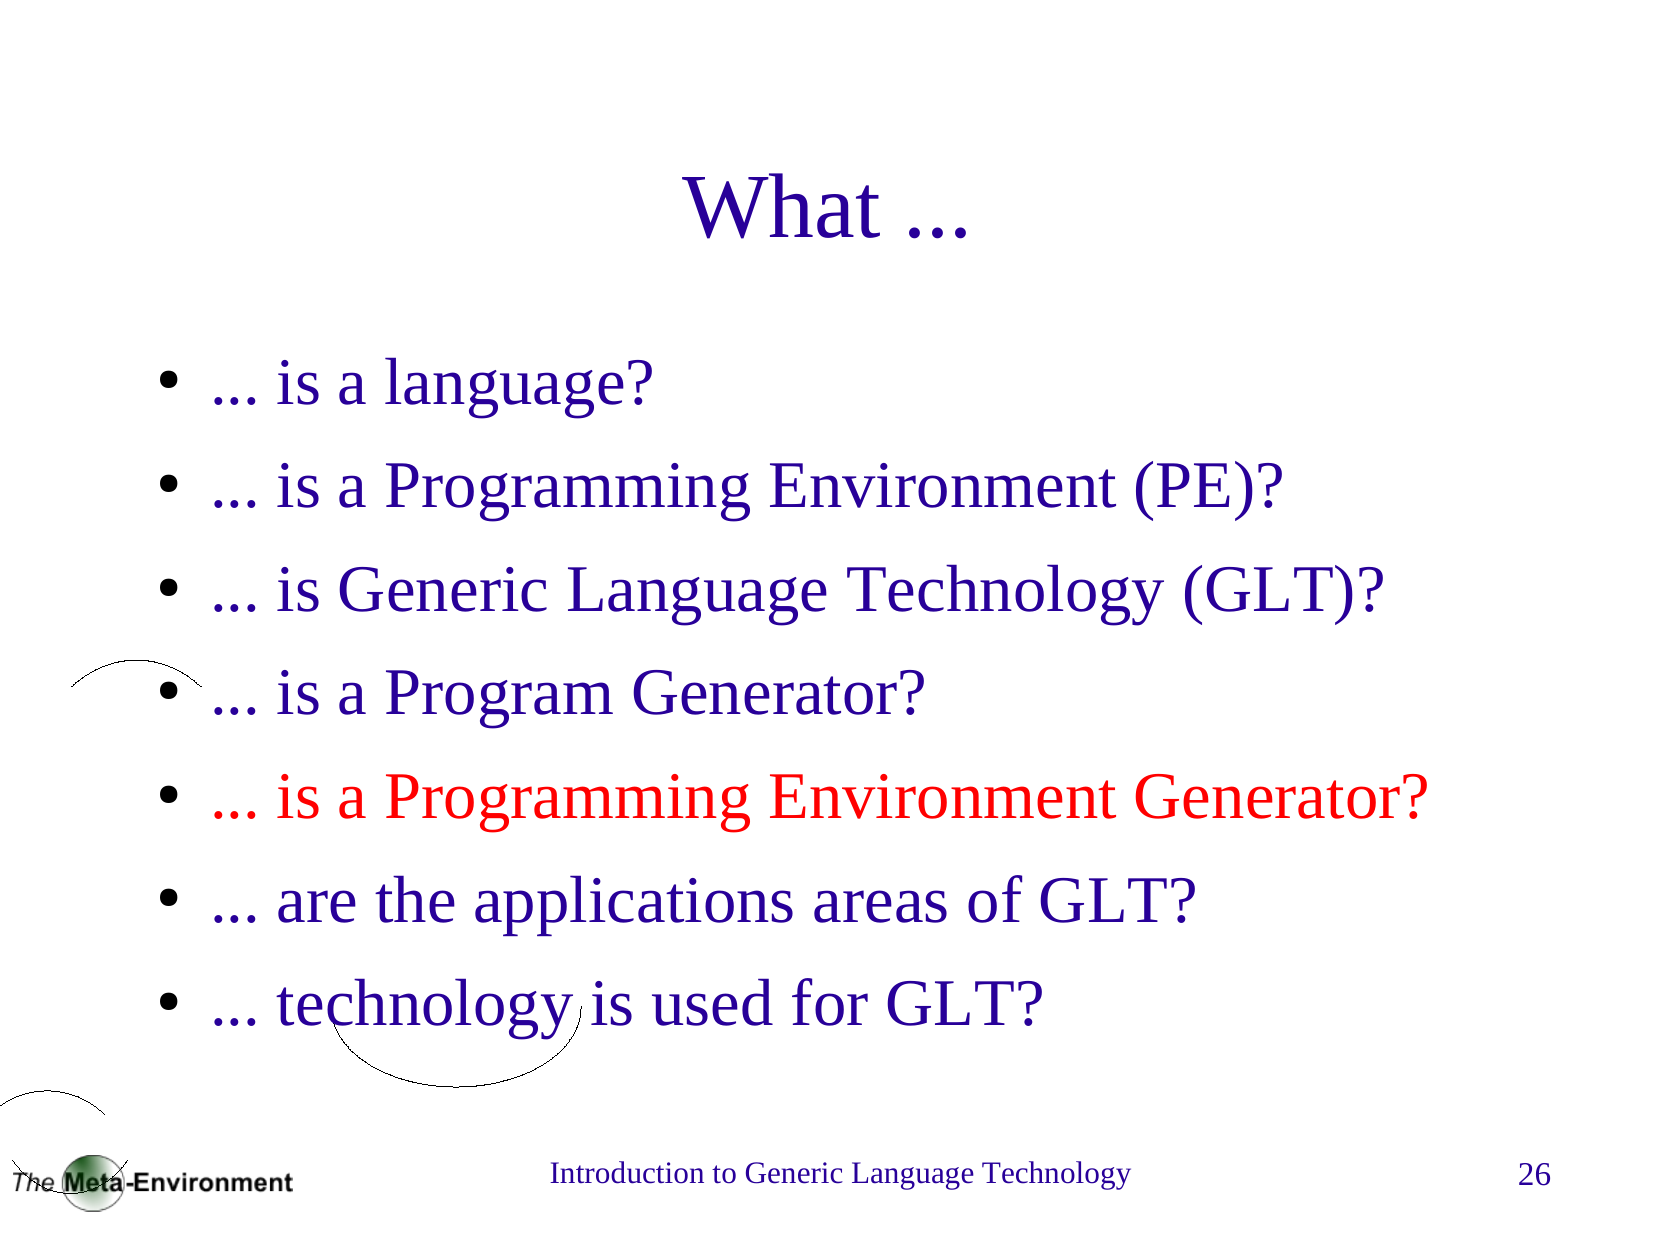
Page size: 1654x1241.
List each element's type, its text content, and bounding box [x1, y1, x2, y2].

list ... is a language? ... is a Programming Environment (PE)? ... is Generic Language Technology (GLT)? ... is a Program Generator? ... is a Programming Environment Generator? ... are the applications areas of GLT? ... technology is used for GLT? [121, 344, 1534, 1127]
picture [13, 1155, 293, 1212]
title What ... [121, 102, 1534, 311]
